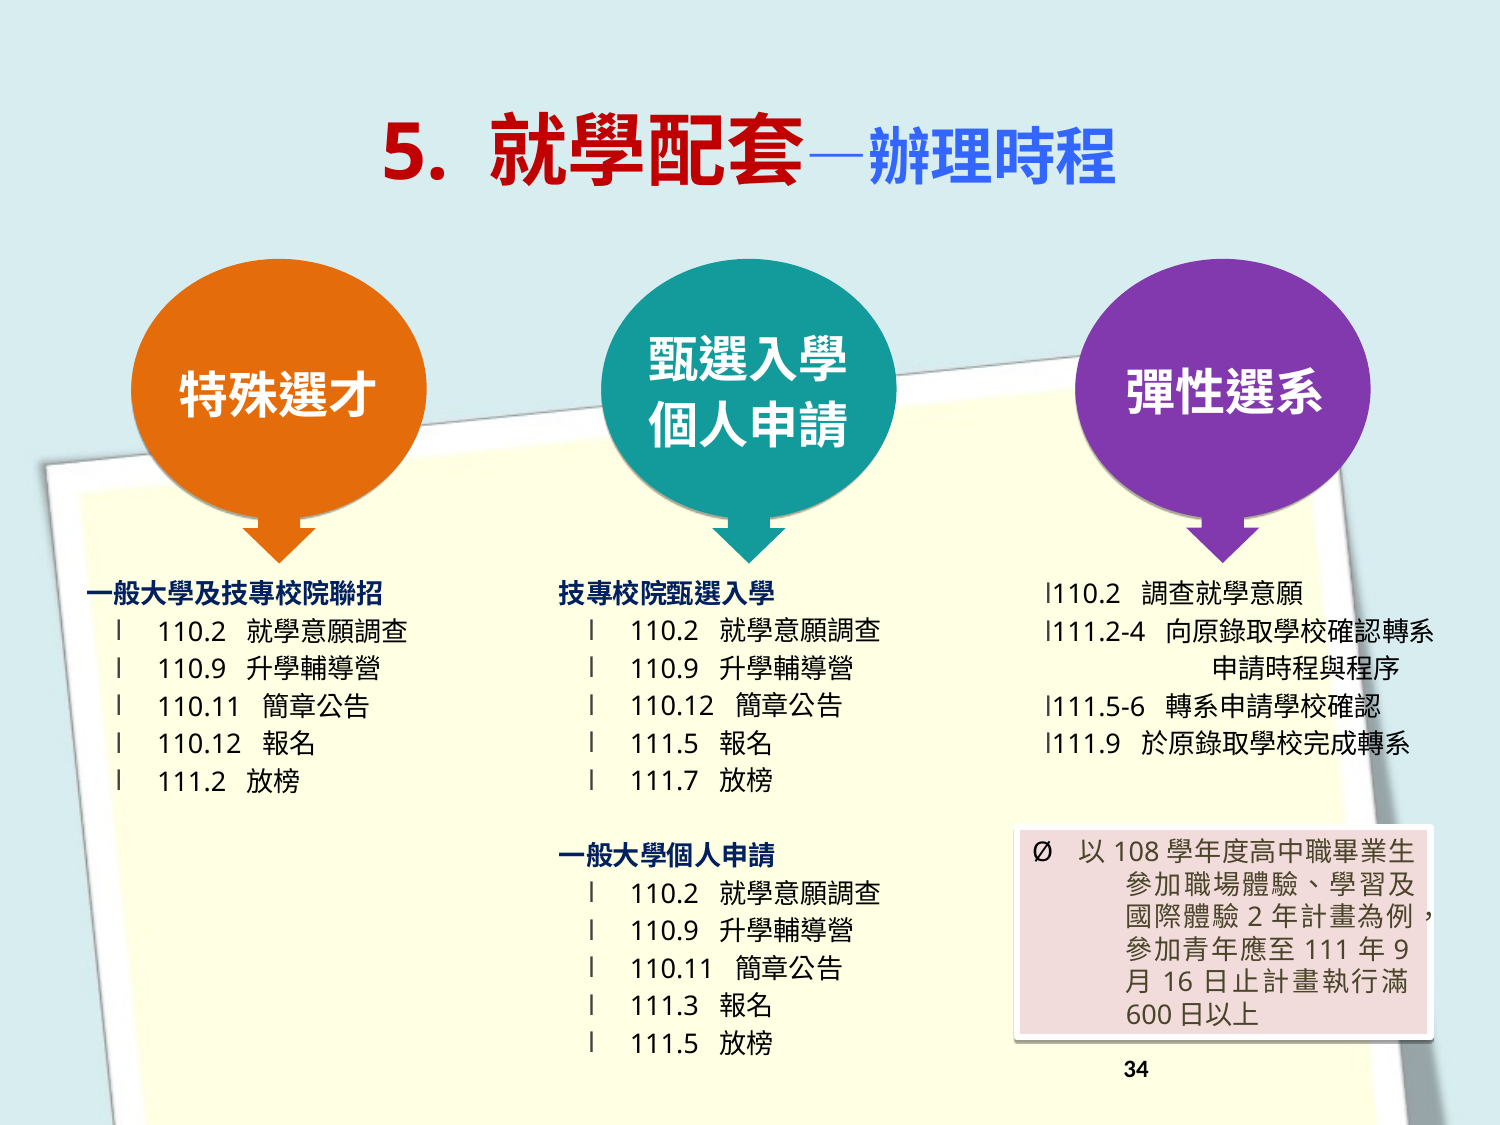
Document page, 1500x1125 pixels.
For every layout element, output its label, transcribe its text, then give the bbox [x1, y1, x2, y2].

text_box 34 [1108, 1037, 1459, 1098]
text_box [626, 461, 872, 563]
text_box [1083, 258, 1363, 347]
text_box 以108學年度高中職畢業生參加職場體驗、學習及國際體驗2年計畫為例，參加青年應至111年9月16日止計畫執行滿600日以上 [1016, 828, 1431, 1036]
text_box 110.2 調查就學意願 111.2-4 向原錄取學校確認轉系 申請時程與程序 111.5-6 轉系申請學校確認 111.9 於原錄取學校完成轉系 [986, 564, 1459, 783]
text_box 5. 就學配套—辦理時程 [0, 92, 1500, 182]
text_box [138, 258, 420, 350]
text_box [1082, 428, 1364, 564]
text_box 技專校院甄選入學 110.2 就學意願調查 110.9 升學輔導營 110.12 簡章公告 111.5 報名 111.7 放榜 一般大學個人申請 110.2 就學意願調查 110.9 升學輔導營 110.11 簡章公告 111.3 報名 111.5 放榜 [543, 563, 958, 1031]
text_box 彈性選系 [1071, 347, 1380, 428]
text_box 特殊選才 [95, 350, 463, 431]
text_box 一般大學及技專校院聯招 110.2 就學意願調查 110.9 升學輔導營 110.11 簡章公告 110.12 報名 111.2 放榜 [71, 564, 485, 1026]
text_box 甄選入學 個人申請 [595, 314, 903, 461]
text_box [139, 431, 419, 564]
text_box [628, 258, 870, 314]
